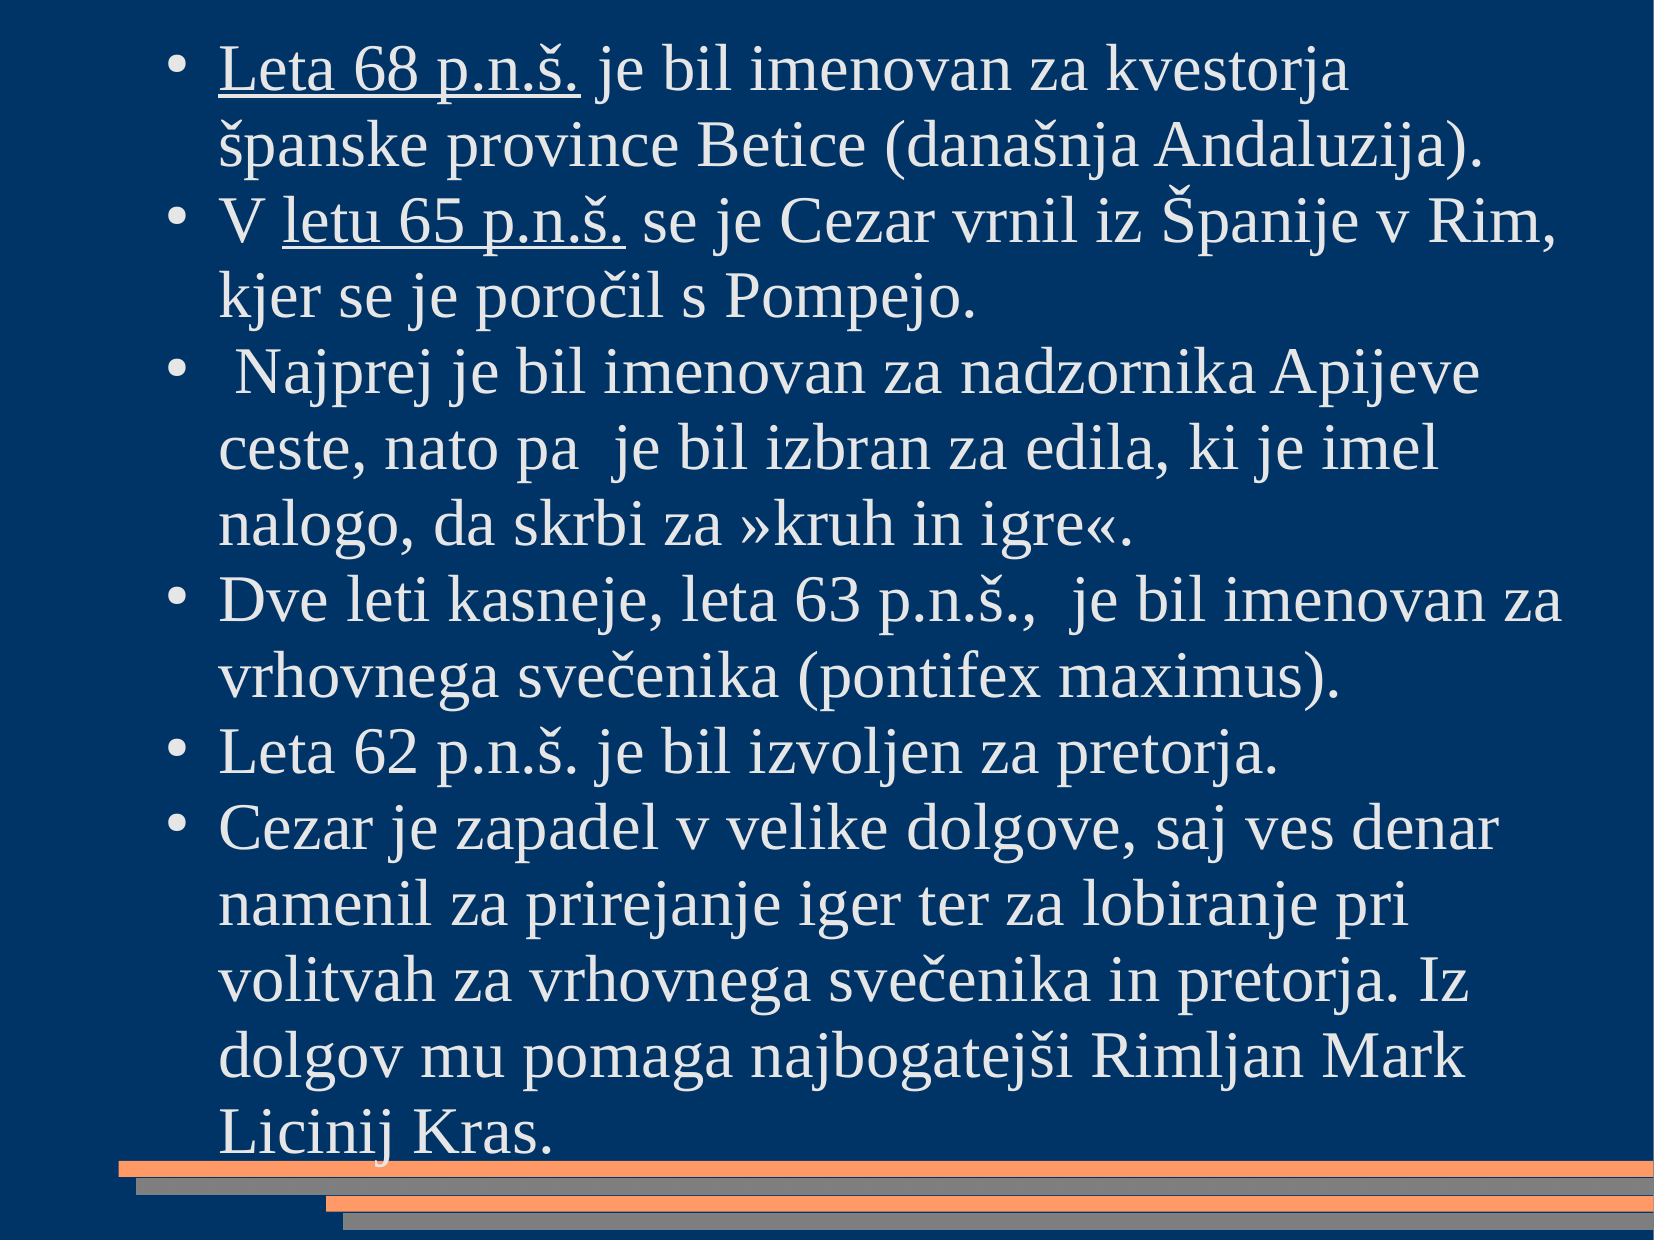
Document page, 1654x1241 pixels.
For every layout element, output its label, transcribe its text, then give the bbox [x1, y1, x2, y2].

list Leta 68 p.n.š. je bil imenovan za kvestorja španske province Betice (današnja Andaluzija). V letu 65 p.n.š. se je Cezar vrnil iz Španije v Rim, kjer se je poročil s Pompejo. Najprej je bil imenovan za nadzornika Apijeve ceste, nato pa je bil izbran za edila, ki je imel nalogo, da skrbi za »kruh in igre«. Dve leti kasneje, leta 63 p.n.š., je bil imenovan za vrhovnega svečenika (pontifex maximus). Leta 62 p.n.š. je bil izvoljen za pretorja. Cezar je zapadel v velike dolgove, saj ves denar namenil za prirejanje iger ter za lobiranje pri volitvah za vrhovnega svečenika in pretorja. Iz dolgov mu pomaga najbogatejši Rimljan Mark Licinij Kras. [147, 29, 1587, 1241]
